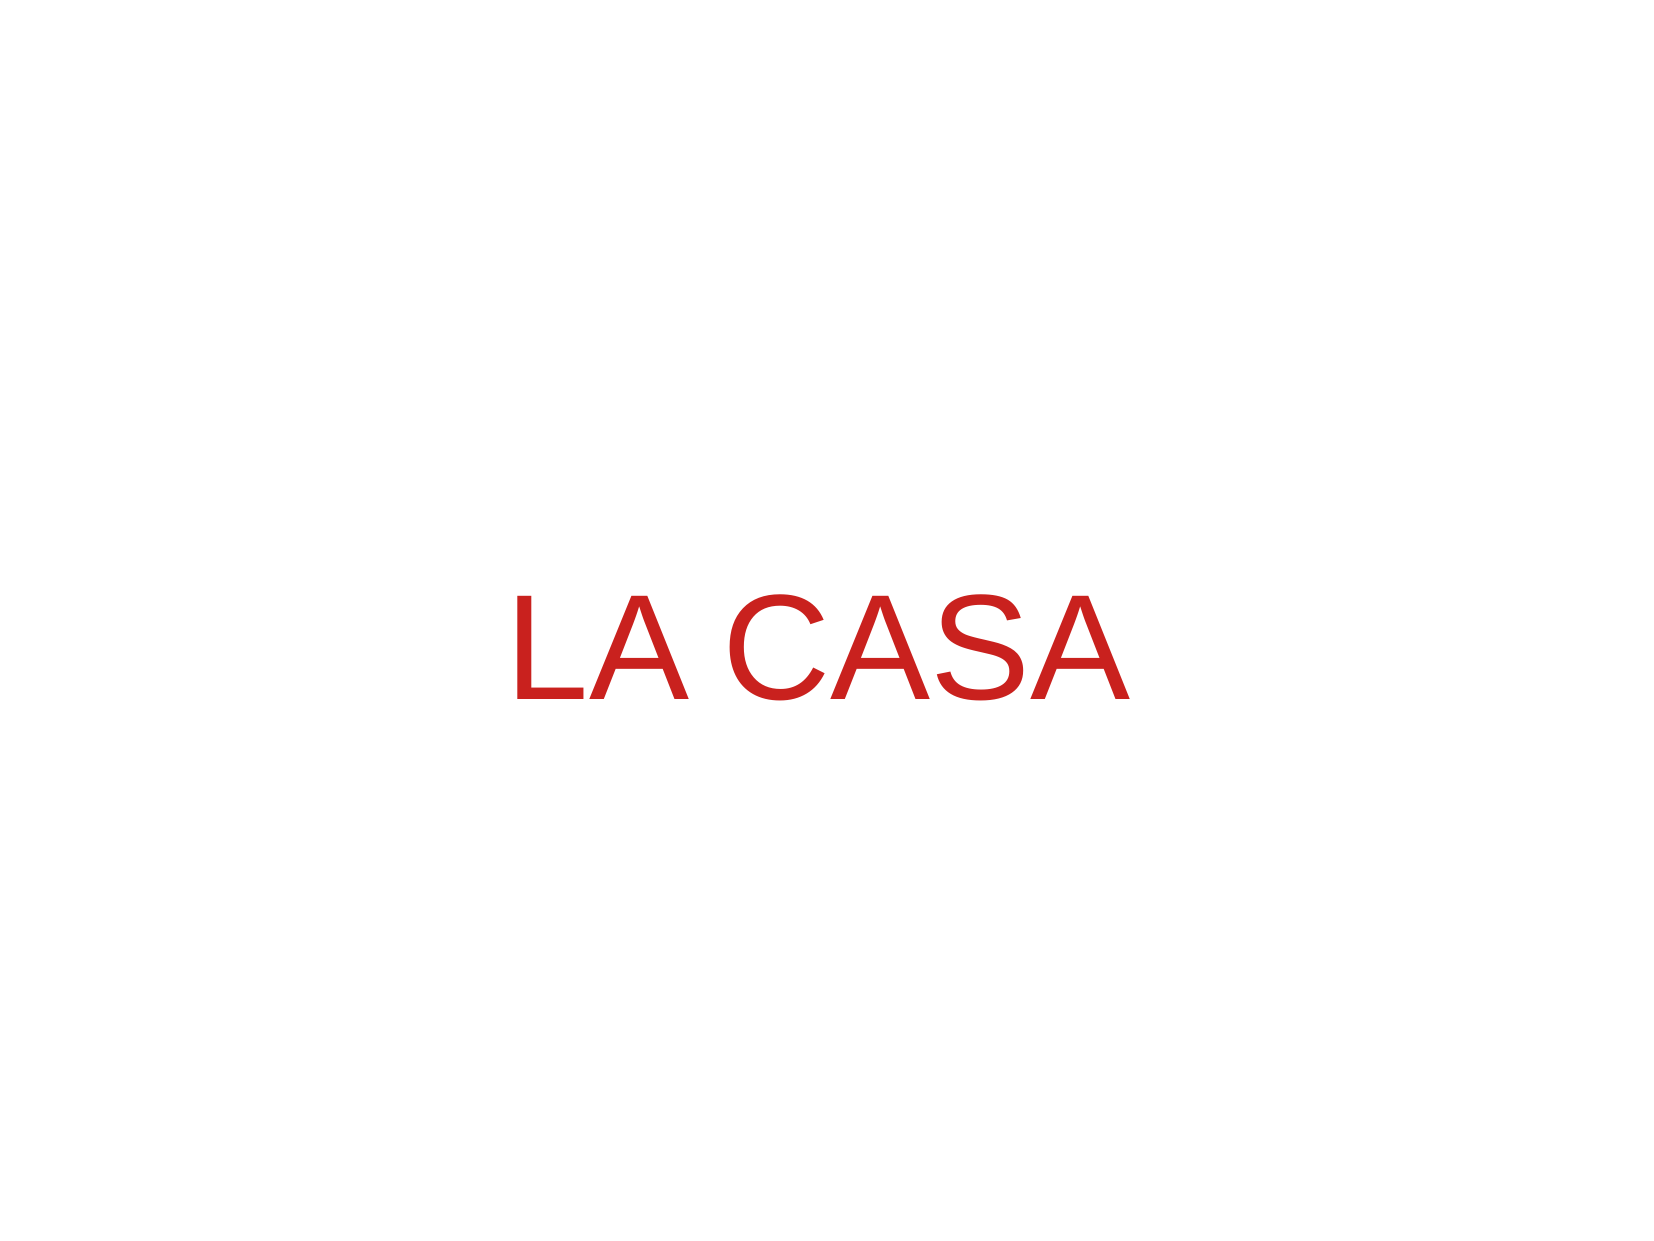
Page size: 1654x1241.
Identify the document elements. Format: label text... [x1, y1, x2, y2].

text_box LA CASA [472, 543, 1165, 736]
